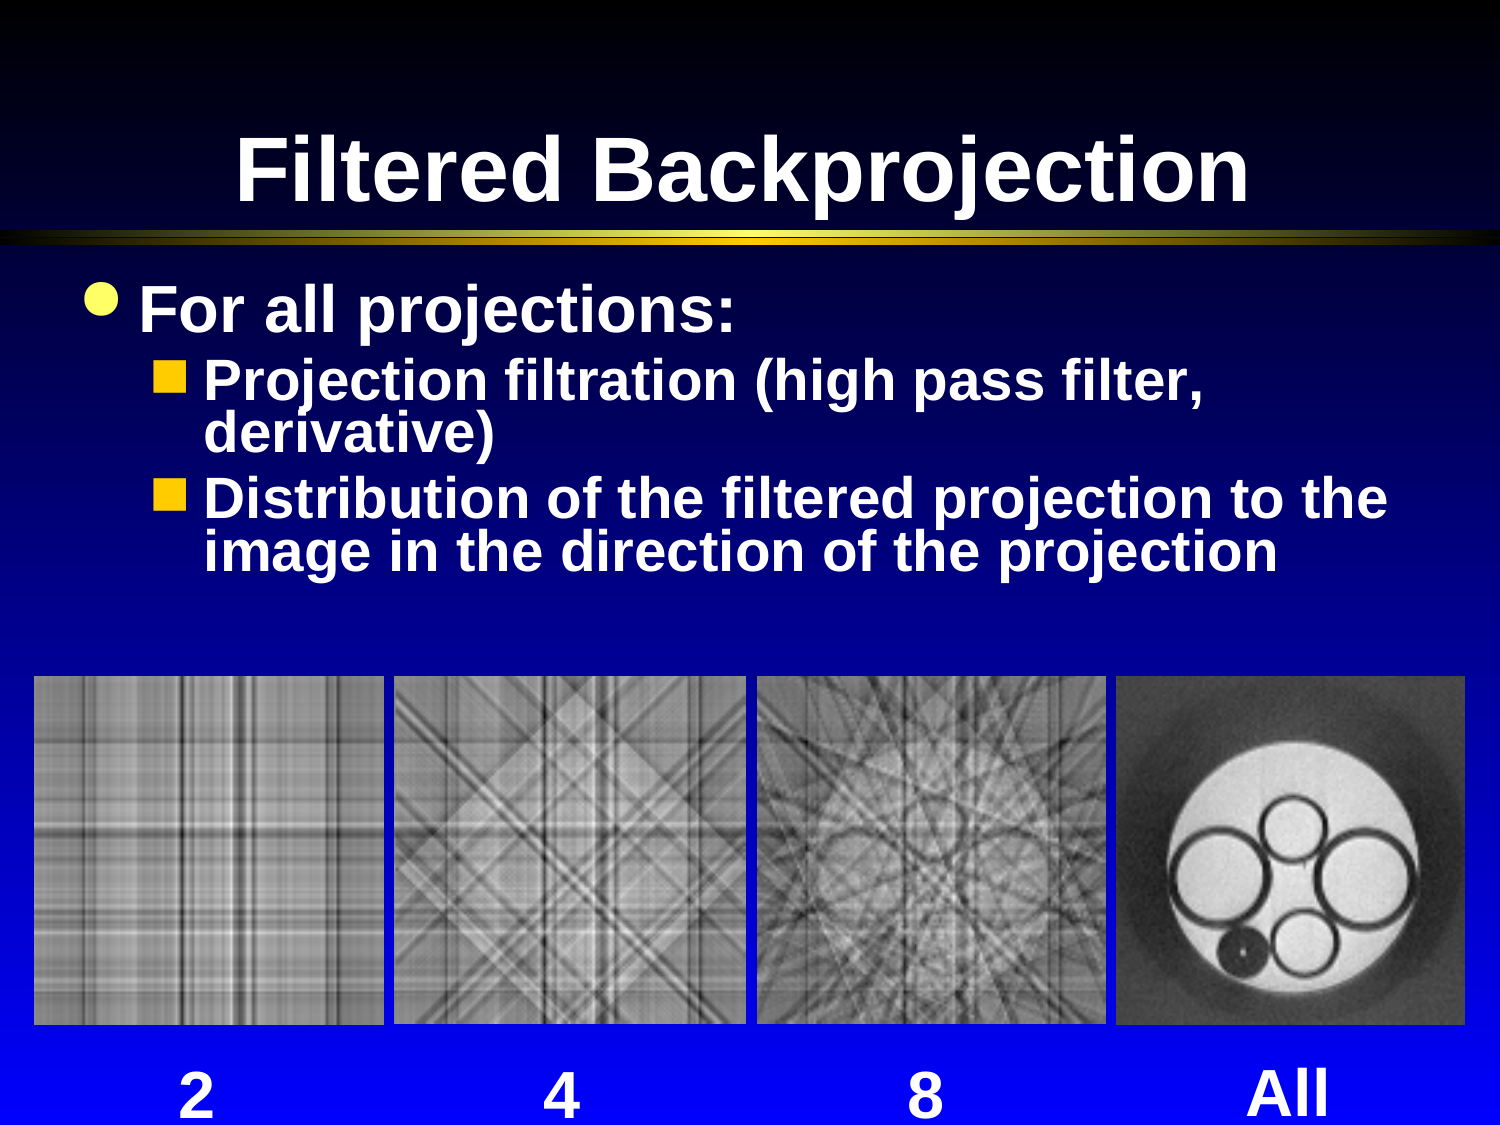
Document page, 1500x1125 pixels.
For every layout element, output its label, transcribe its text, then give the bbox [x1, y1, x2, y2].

picture [1116, 676, 1465, 1025]
text_box 8 [893, 1045, 963, 1125]
text_box All [1230, 1043, 1351, 1125]
picture [757, 676, 1106, 1024]
text_box 2 [164, 1045, 233, 1125]
picture [34, 676, 384, 1025]
title Filtered Backprojection [99, 37, 1388, 225]
picture [394, 676, 746, 1024]
list For all projections: Projection filtration (high pass filter, derivative) Distribution of the filtered projection to the image in the direction of the projection [66, 277, 1463, 607]
text_box 4 [528, 1045, 598, 1125]
